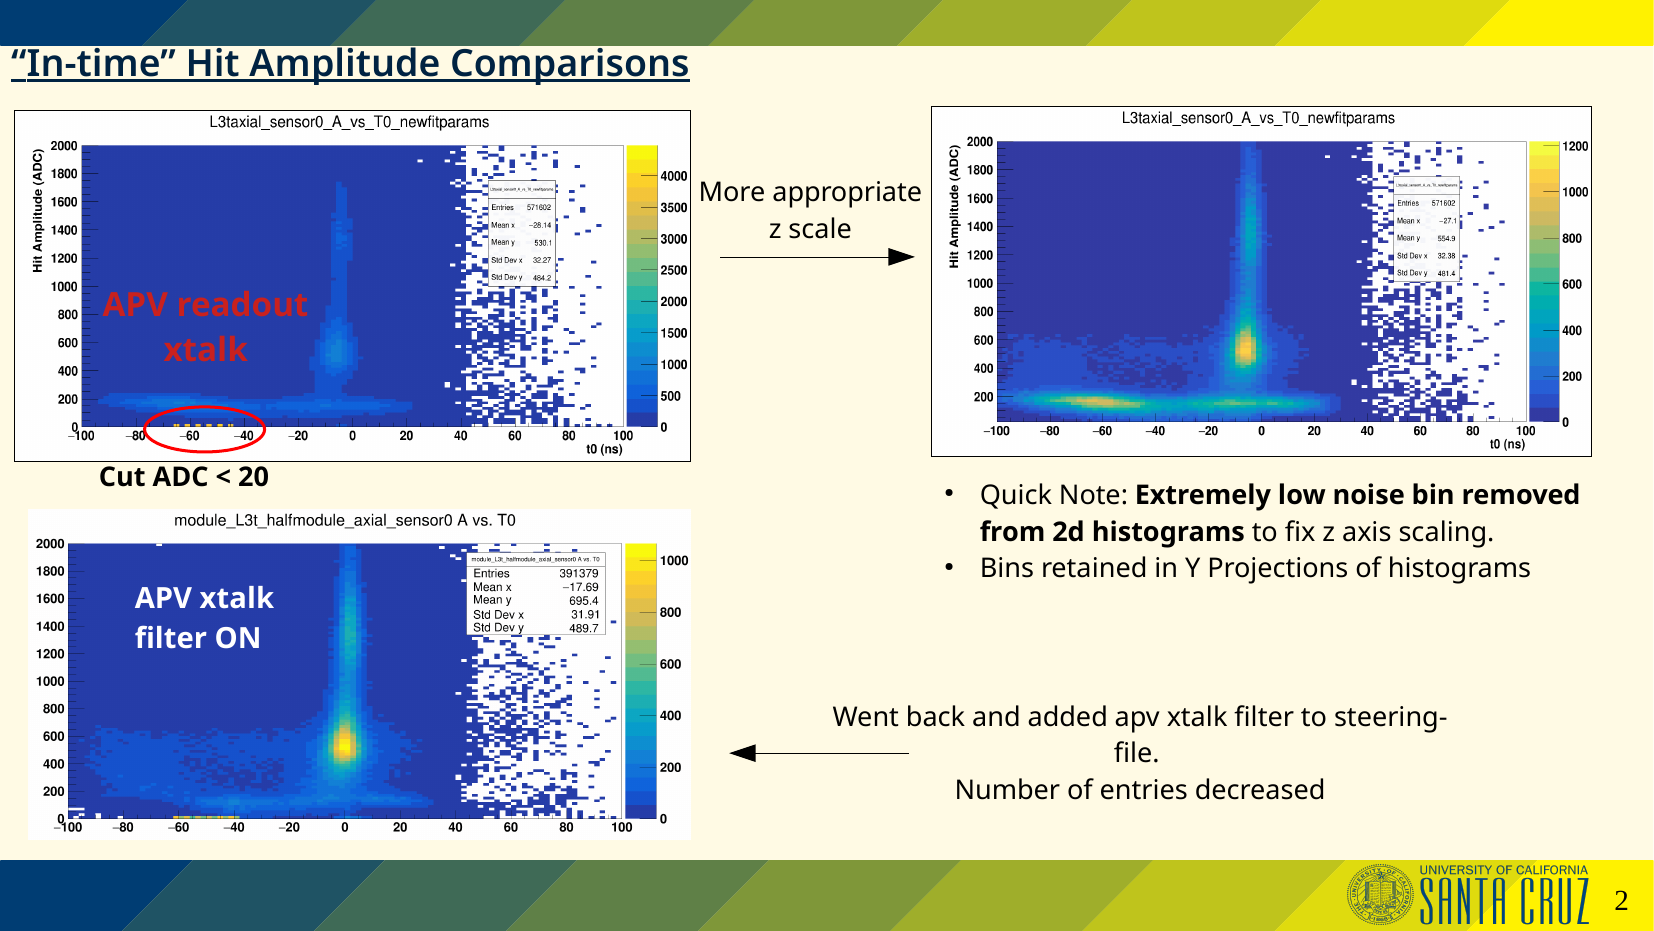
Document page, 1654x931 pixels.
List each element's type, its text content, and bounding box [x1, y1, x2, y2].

title “In-time” Hit Amplitude Comparisons [11, 34, 696, 89]
text_box Went back and added apv xtalk filter to steering-file. Number of entries decreased [810, 690, 1471, 796]
text_box Quick Note: Extremely low noise bin removed from 2d histograms to fix z axis scaling. Bins retained in Y Projections of histograms [929, 468, 1620, 649]
picture [28, 509, 691, 841]
picture [1347, 864, 1589, 925]
text_box APV xtalk filter ON [120, 570, 316, 668]
text_box Cut ADC < 20 [84, 450, 355, 504]
picture [147, 409, 262, 450]
picture [14, 110, 691, 462]
text_box More appropriate z scale [675, 165, 946, 257]
text_box APV readout xtalk [78, 273, 334, 383]
picture [931, 106, 1592, 457]
